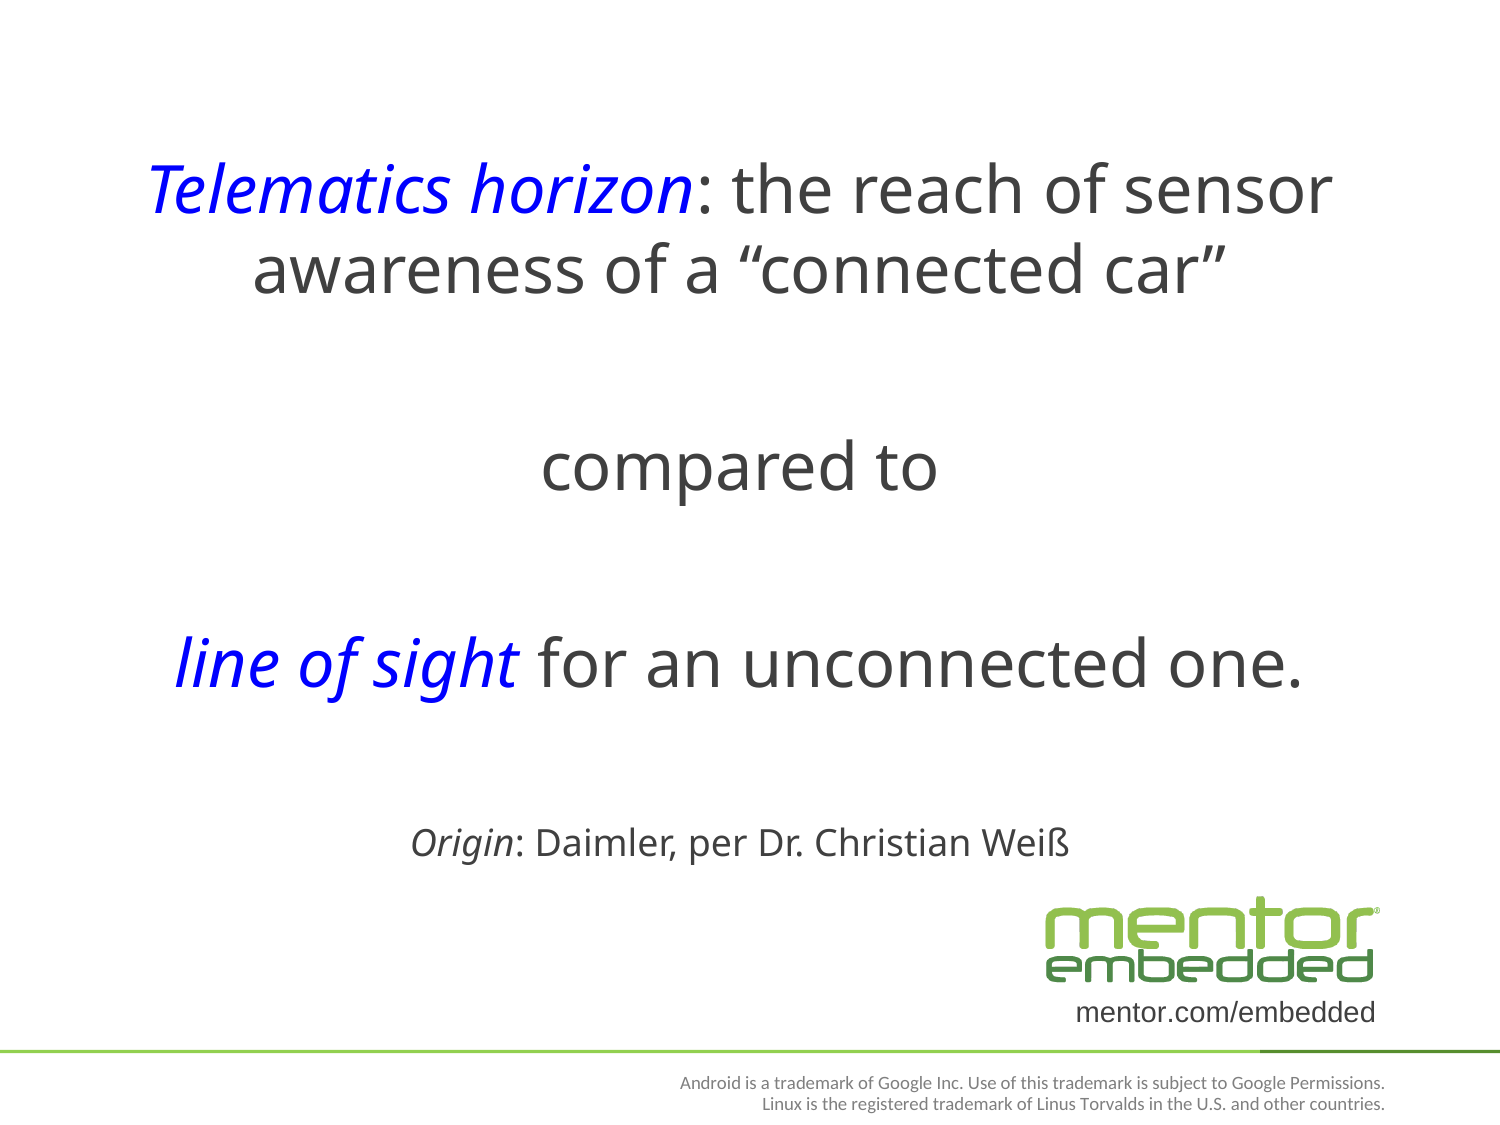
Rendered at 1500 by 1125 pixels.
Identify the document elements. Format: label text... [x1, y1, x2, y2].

subtitle Telematics horizon: the reach of sensor awareness of a “connected car” compared to line of sight for an unconnected one. Origin: Daimler, per Dr. Christian Weiß [0, 110, 1491, 901]
picture [1037, 901, 1382, 991]
